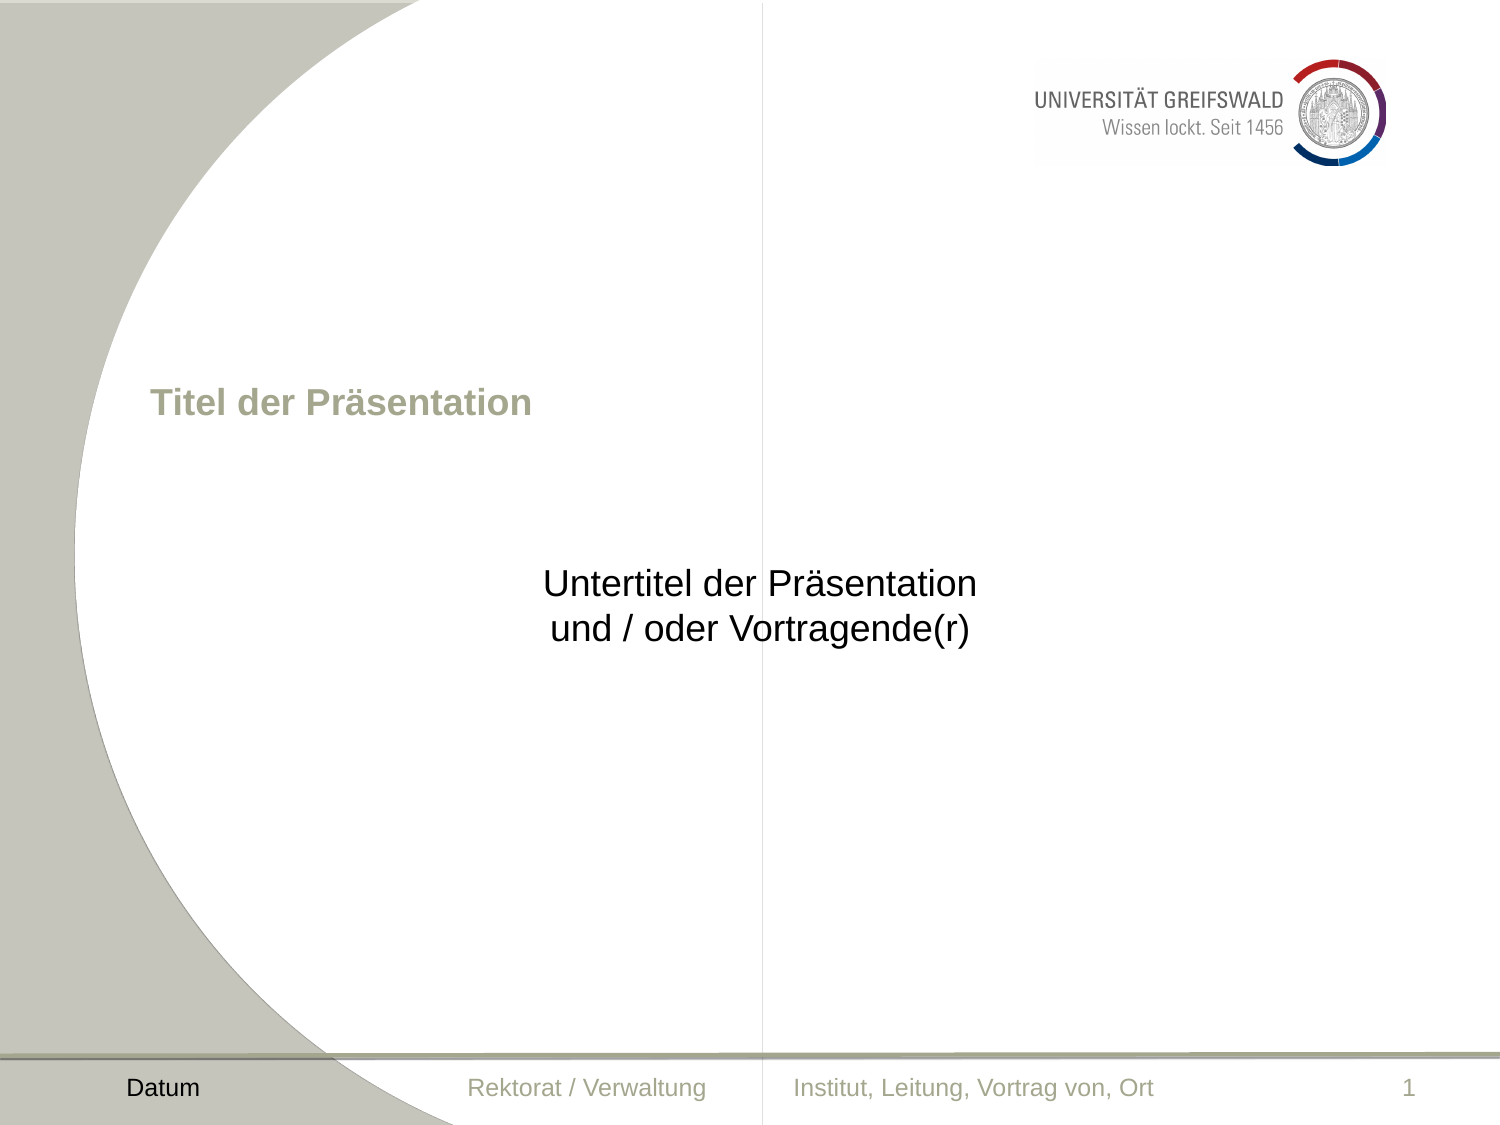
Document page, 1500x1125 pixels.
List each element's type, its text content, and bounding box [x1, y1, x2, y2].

title Titel der Präsentation [135, 370, 1386, 551]
subtitle Untertitel der Präsentation und / oder Vortragende(r) [135, 551, 1386, 946]
